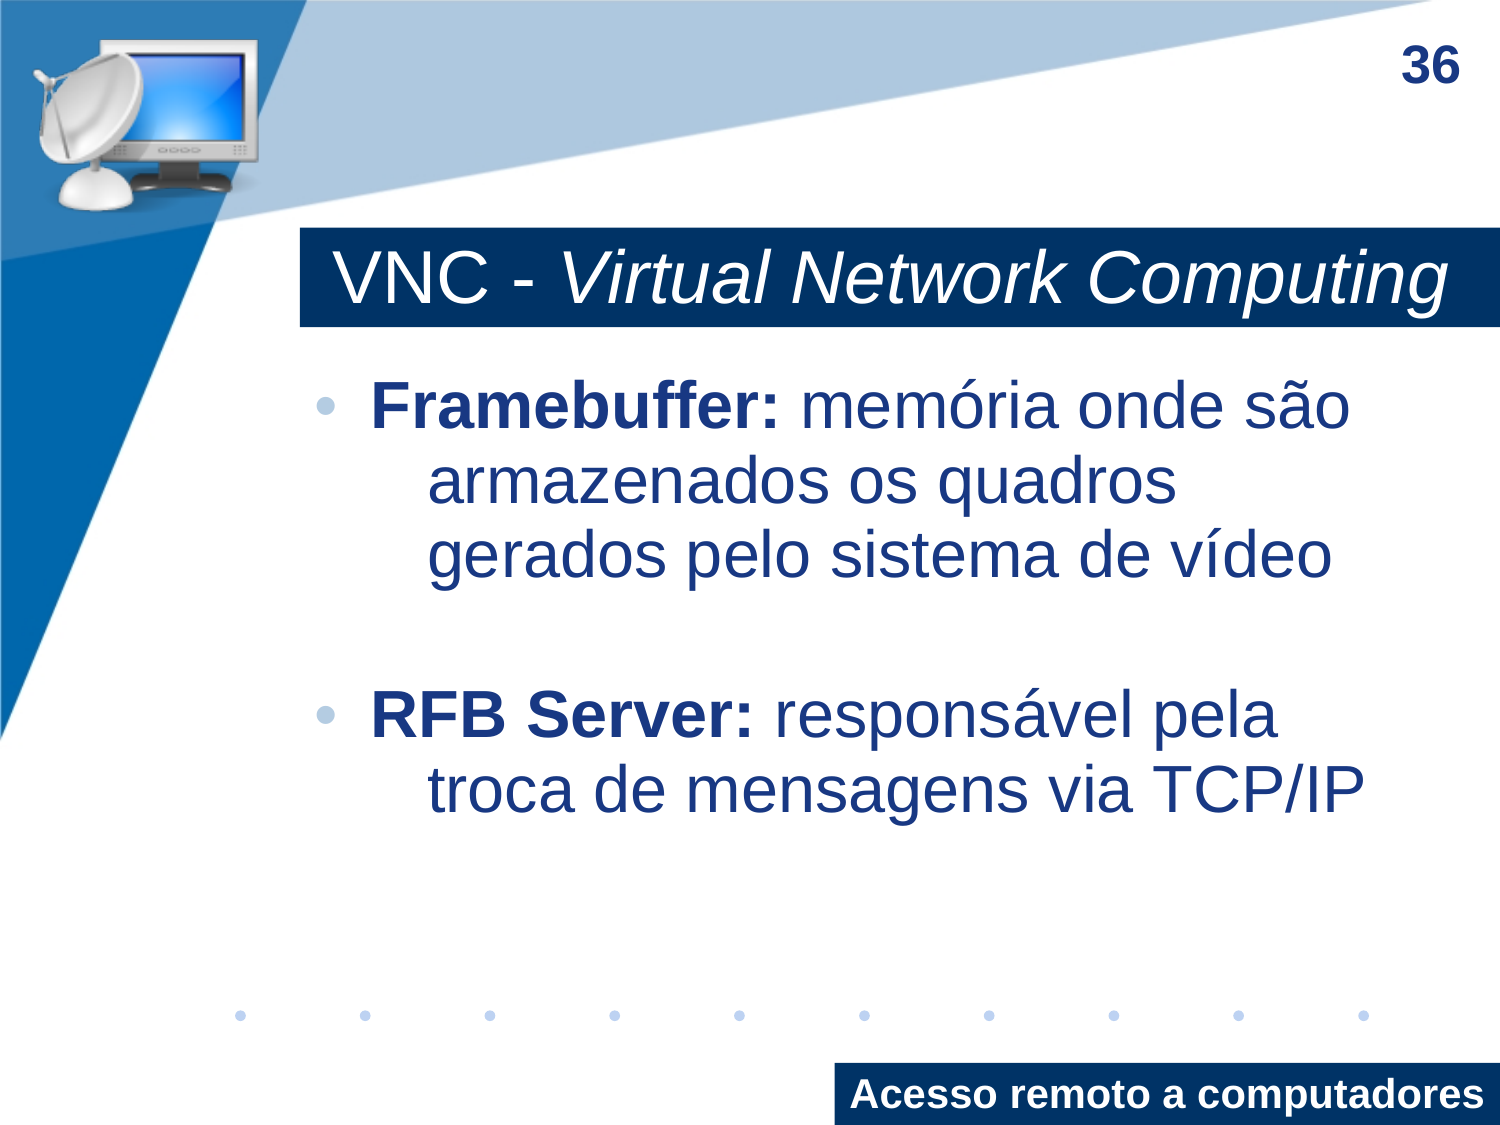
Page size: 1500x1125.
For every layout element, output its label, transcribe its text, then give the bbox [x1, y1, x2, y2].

picture [0, 0, 1500, 842]
title VNC - Virtual Network Computing [299, 227, 1500, 328]
list Framebuffer: memória onde são armazenados os quadros gerados pelo sistema de vídeo RFB Server: responsável pela troca de mensagens via TCP/IP [299, 360, 1418, 1010]
